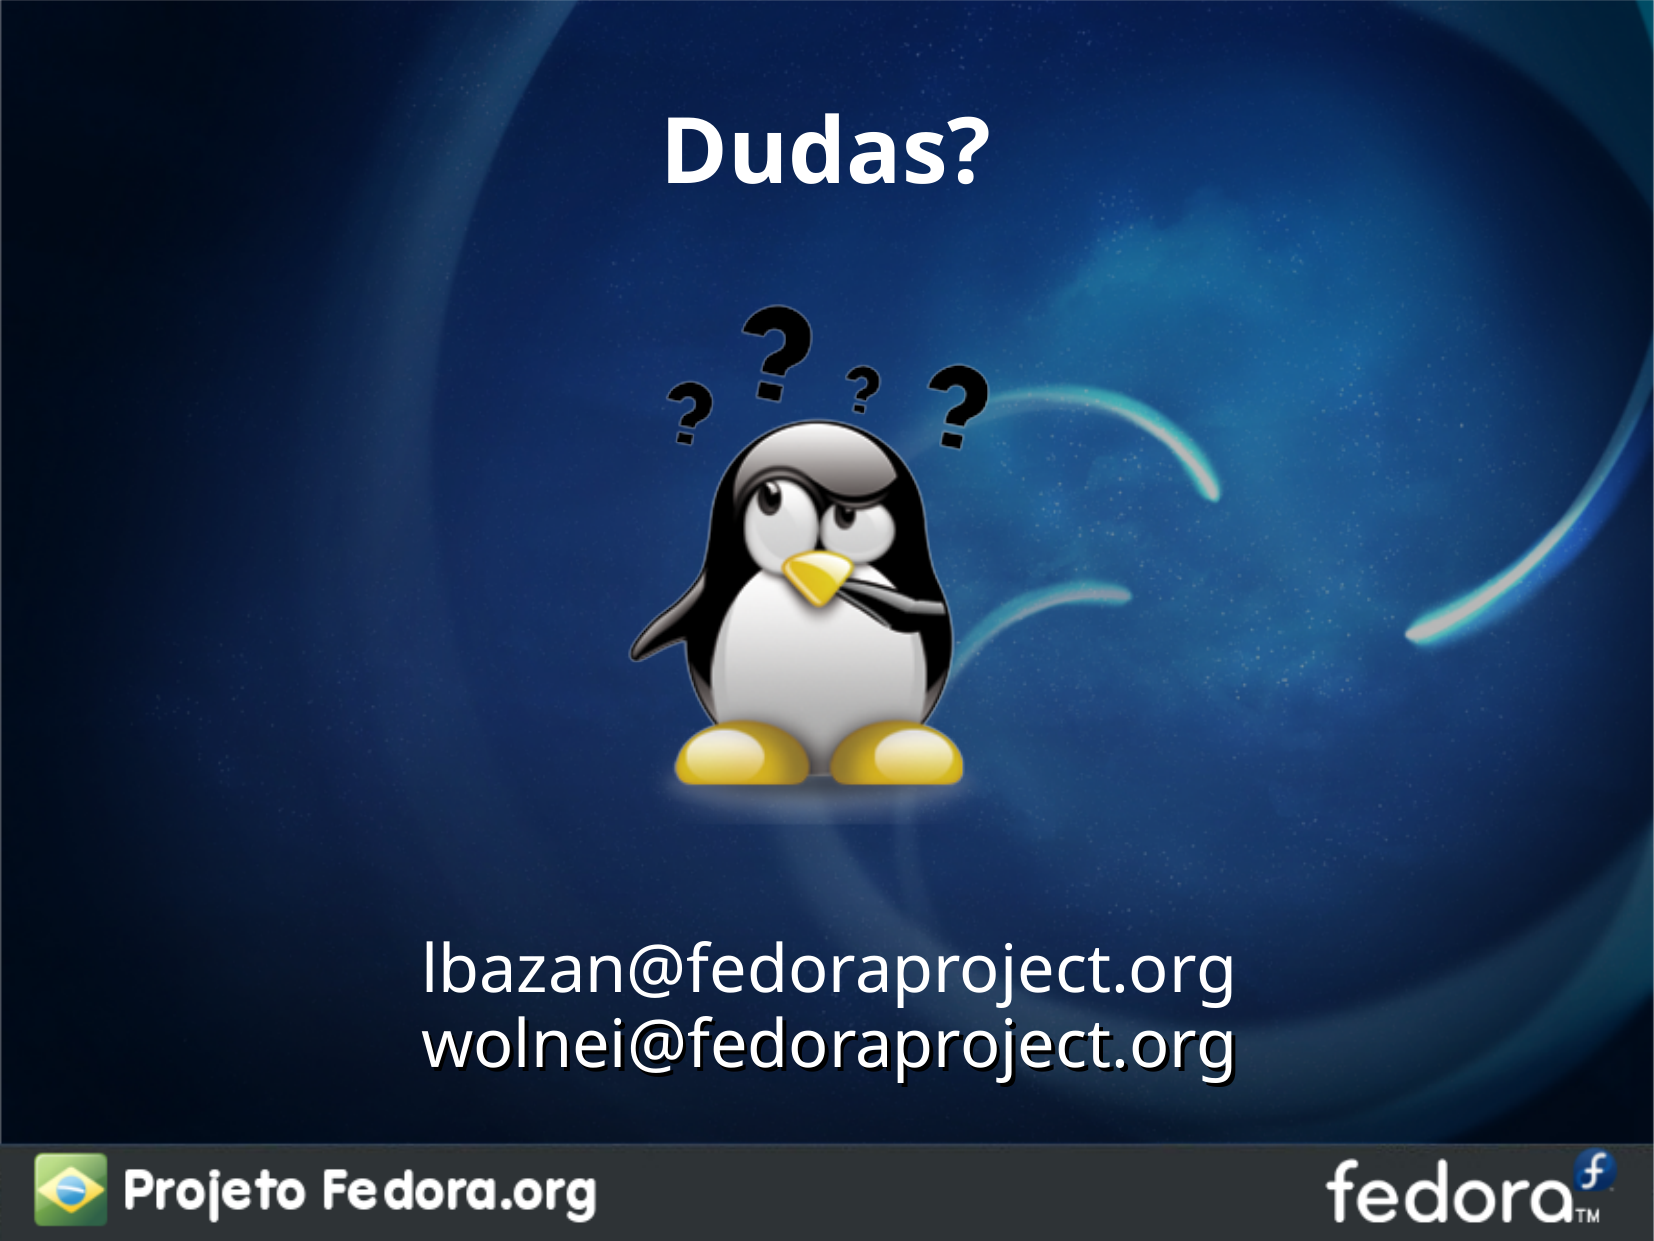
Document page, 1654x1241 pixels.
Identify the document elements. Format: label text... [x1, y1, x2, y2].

title Dudas? [82, 49, 1571, 257]
text_box lbazan@fedoraproject.org wolnei@fedoraproject.org [296, 921, 1364, 1091]
picture [0, 0, 1654, 1241]
